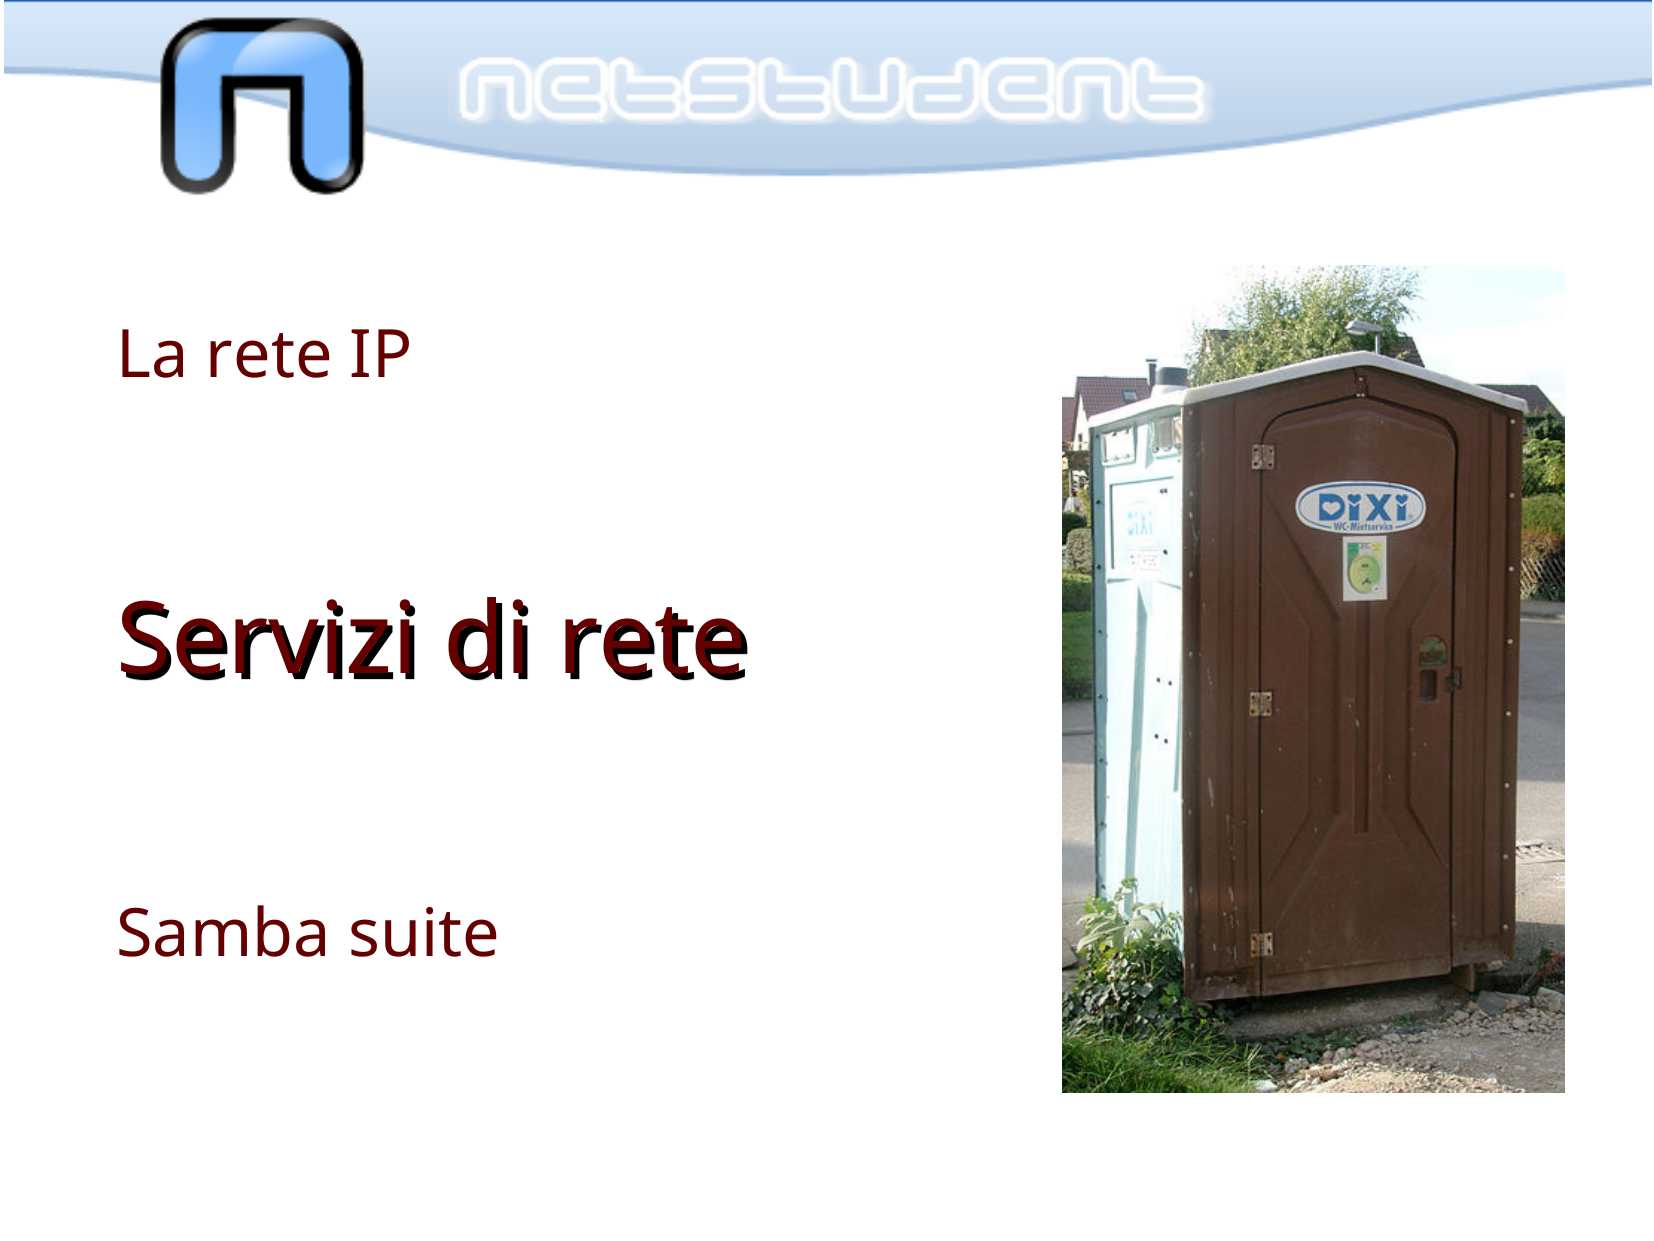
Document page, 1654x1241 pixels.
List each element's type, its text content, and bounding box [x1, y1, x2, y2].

title La rete IP Servizi di rete Samba suite [110, 348, 1211, 934]
picture [0, 0, 1654, 1241]
